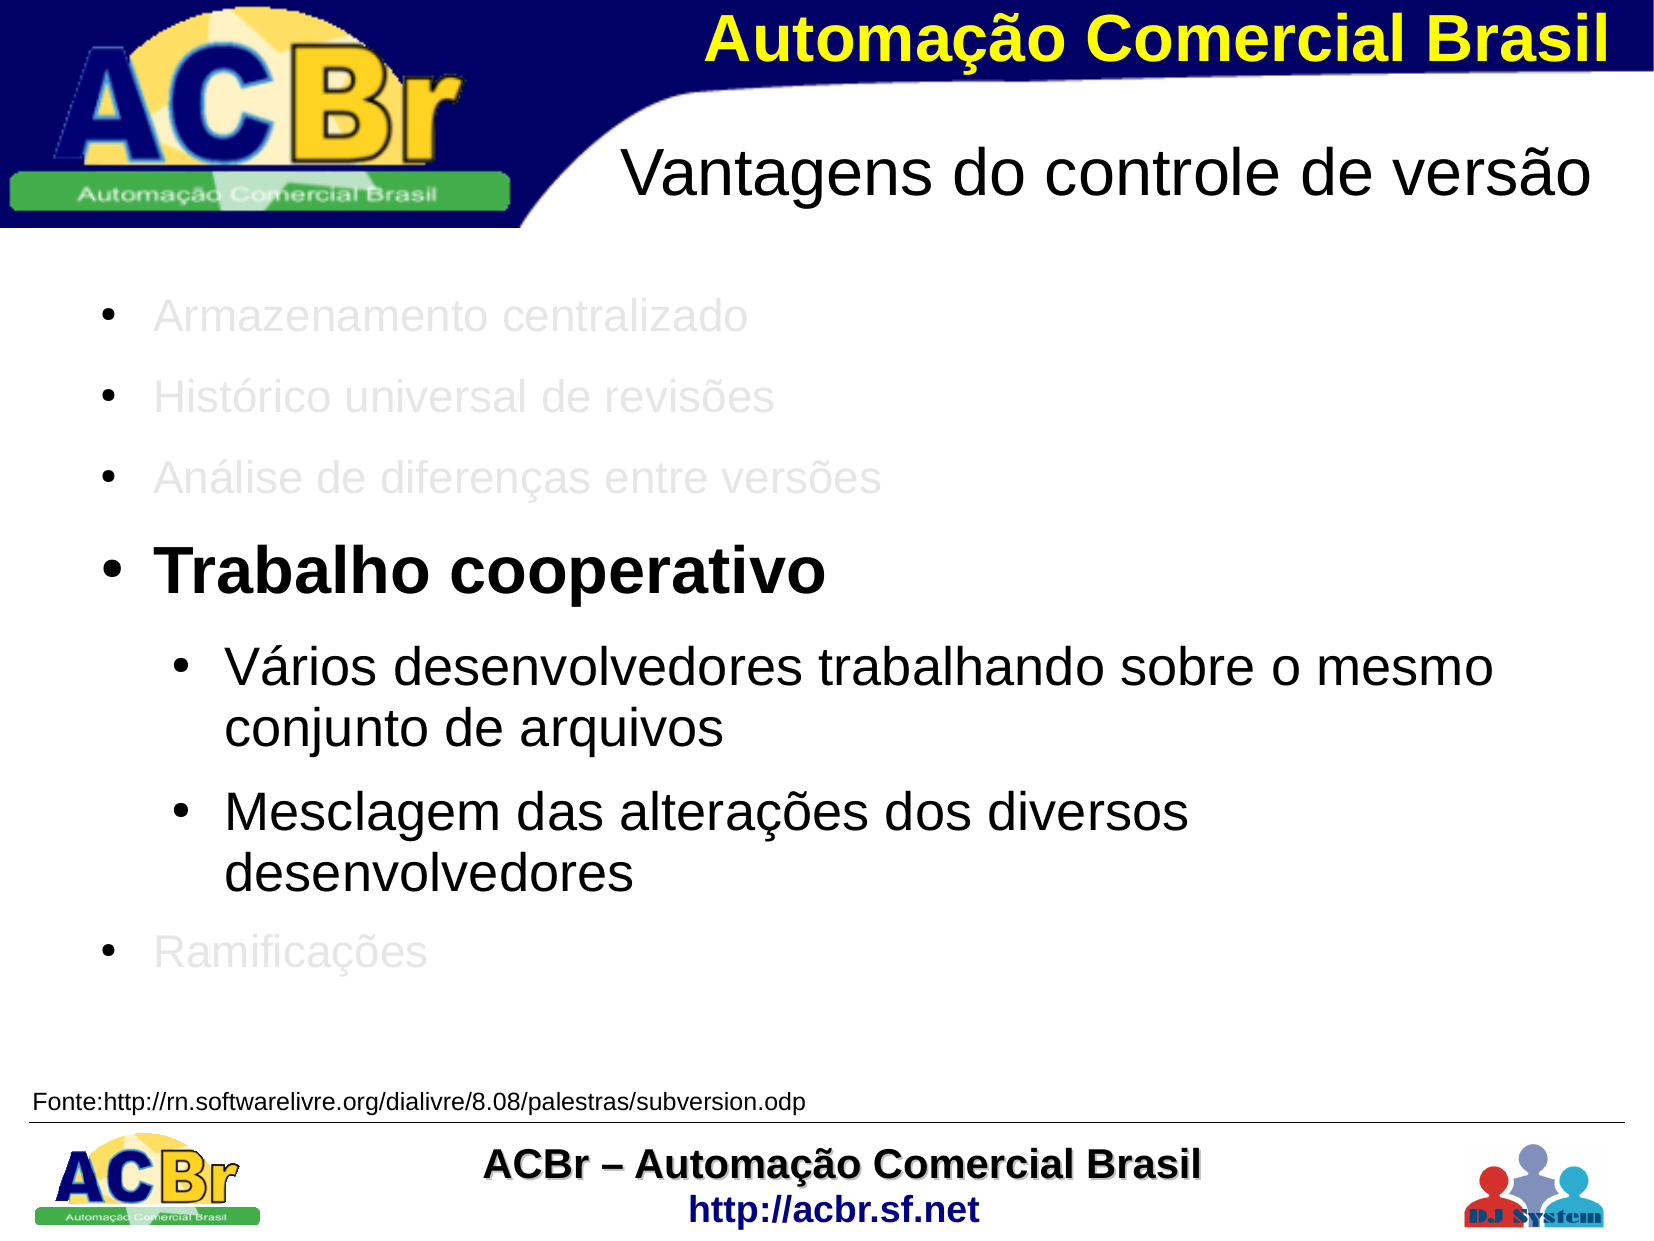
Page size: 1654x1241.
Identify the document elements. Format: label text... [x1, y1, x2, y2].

picture [33, 1131, 261, 1228]
list Armazenamento centralizado Histórico universal de revisões Análise de diferenças entre versões Trabalho cooperativo Vários desenvolvedores trabalhando sobre o mesmo conjunto de arquivos Mesclagem das alterações dos diversos desenvolvedores Ramificações [82, 290, 1571, 1094]
title Vantagens do controle de versão [590, 125, 1625, 220]
picture [0, 0, 1654, 228]
text_box Fonte:http://rn.softwarelivre.org/dialivre/8.08/palestras/subversion.odp [17, 1080, 822, 1124]
picture [1463, 1144, 1607, 1229]
